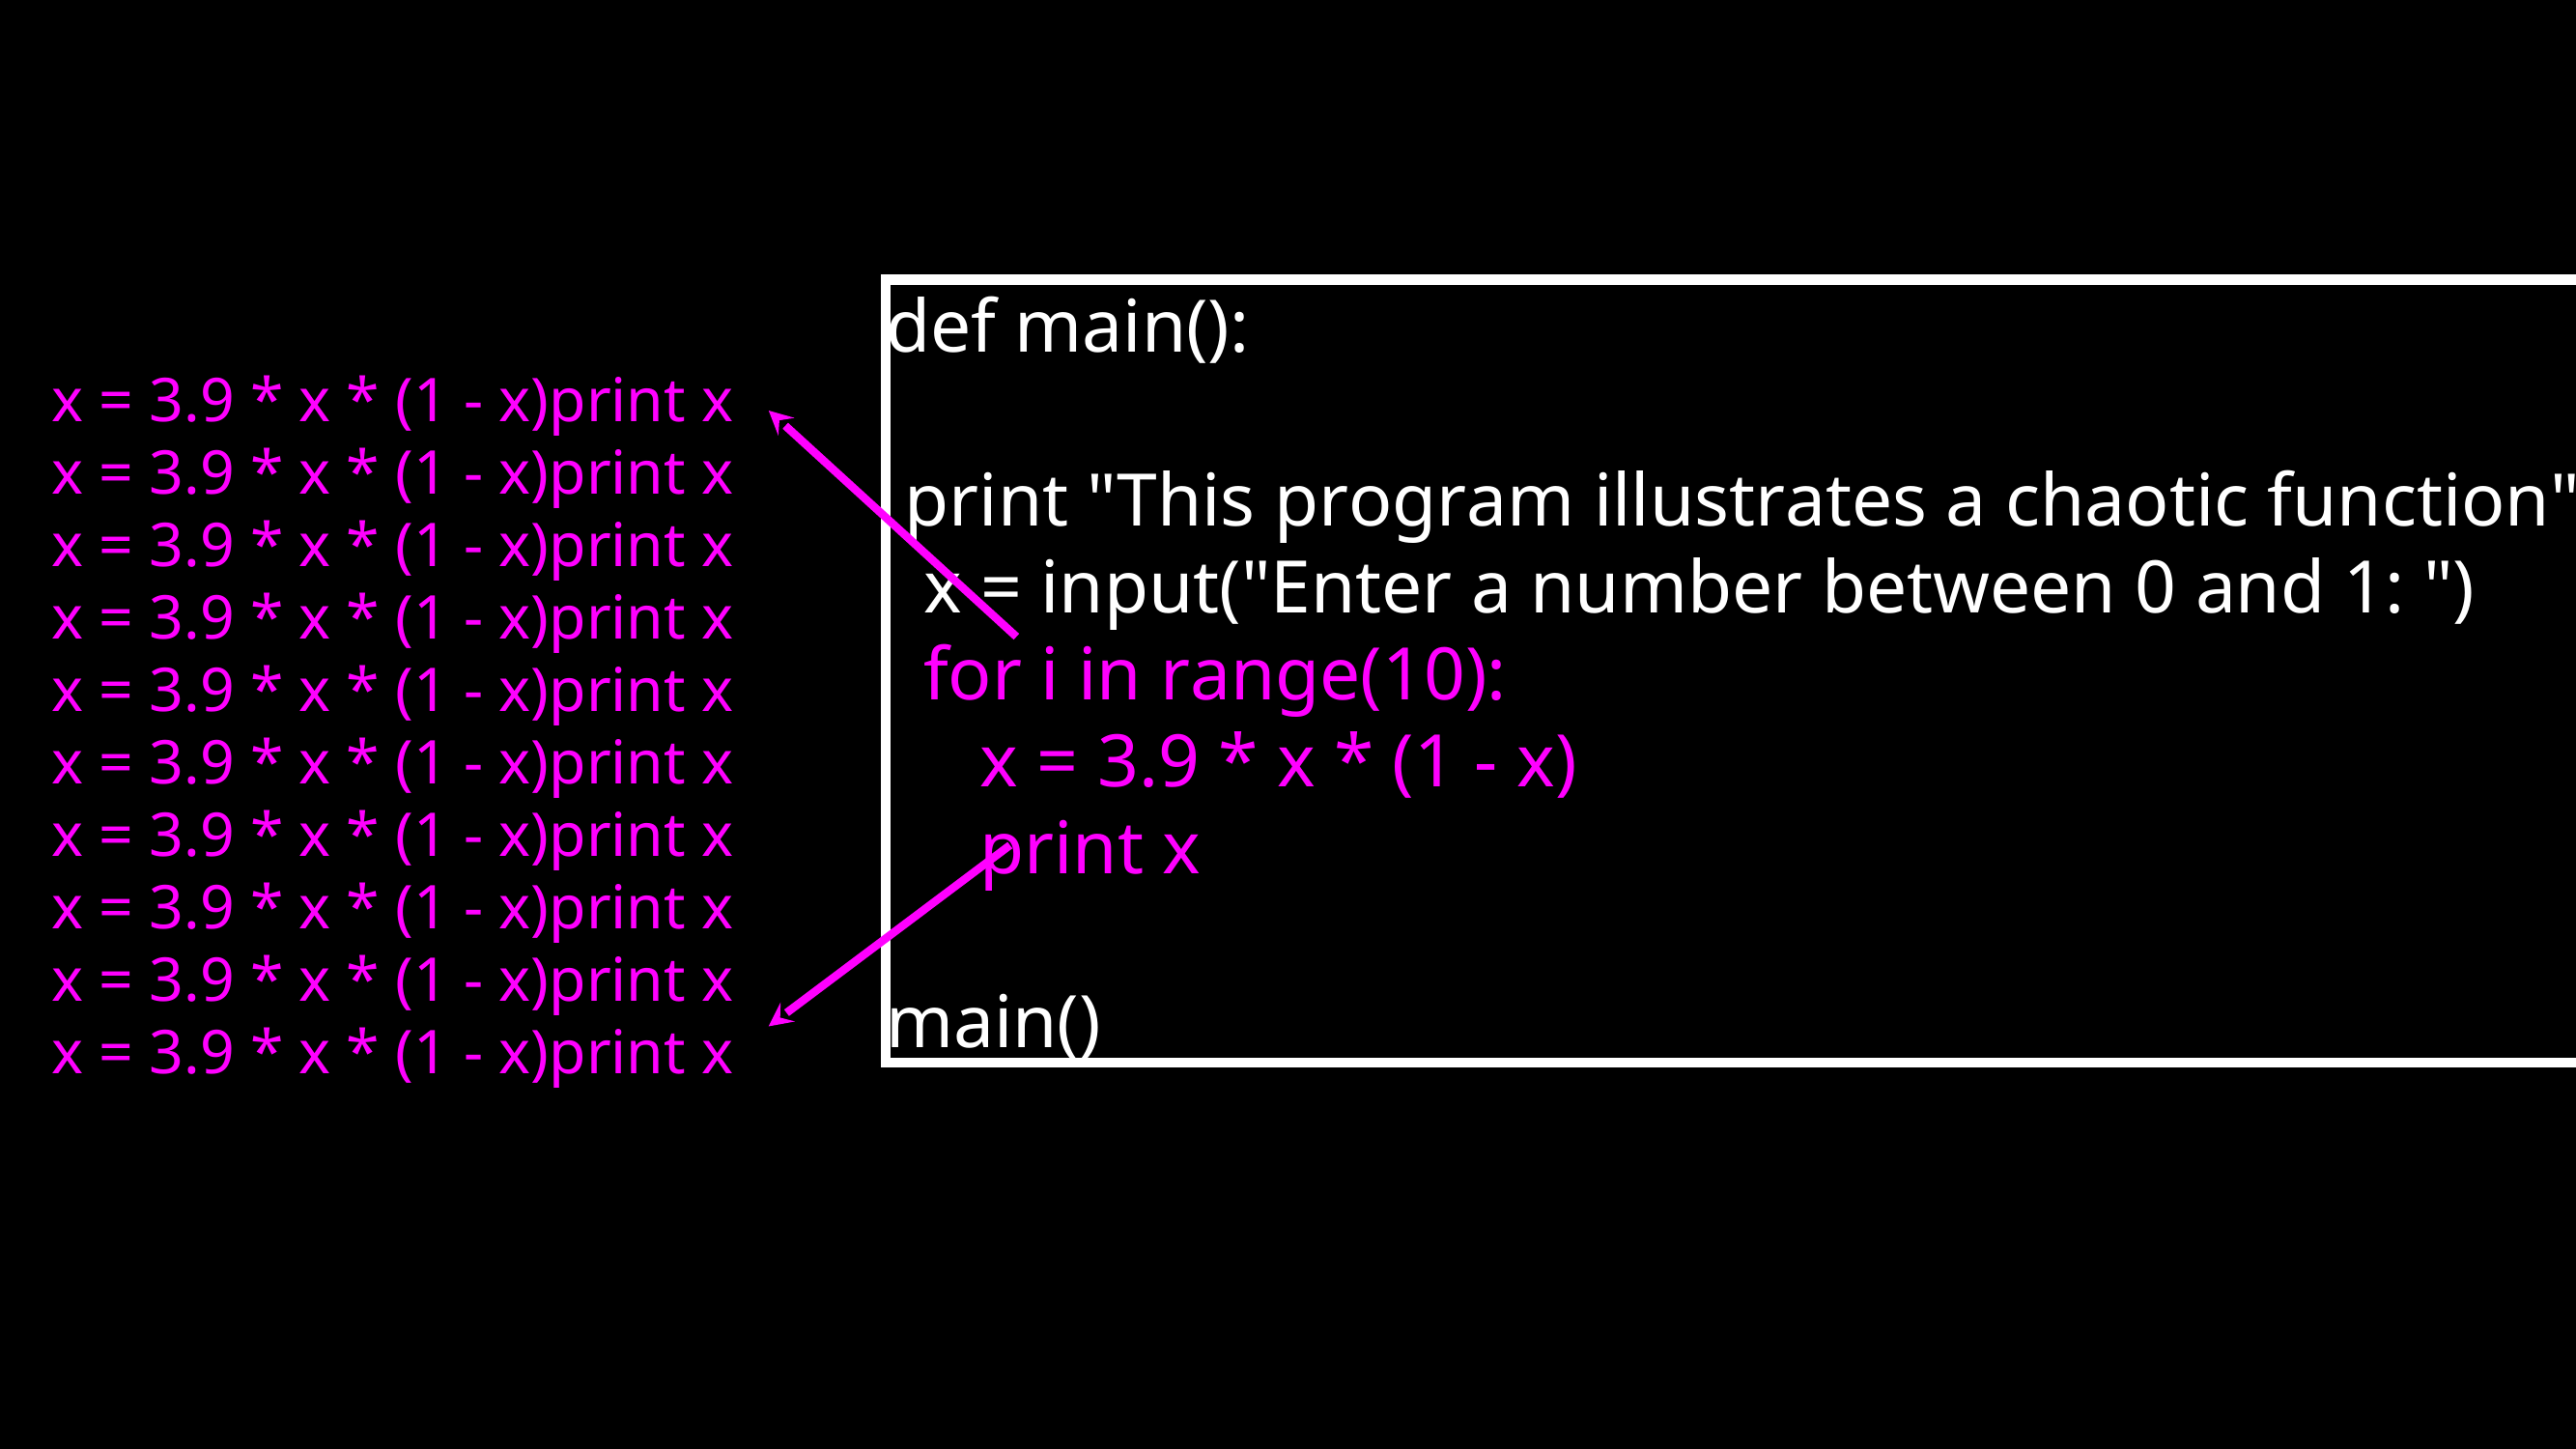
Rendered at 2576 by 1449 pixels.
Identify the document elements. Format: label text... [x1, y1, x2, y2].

text_box x = 3.9 * x * (1 - x)print x x = 3.9 * x * (1 - x)print x x = 3.9 * x * (1 - x)print x x = 3.9 * x * (1 - x)print x x = 3.9 * x * (1 - x)print x x = 3.9 * x * (1 - x)print x x = 3.9 * x * (1 - x)print x x = 3.9 * x * (1 - x)print x x = 3.9 * x * (1 - x)print x x = 3.9 * x * (1 - x)print x [51, 361, 735, 1086]
text_box def main(): print "This program illustrates a chaotic function" x = input("Enter a number between 0 and 1: ") for i in range(10): x = 3.9 * x * (1 - x) print x main() [886, 279, 2576, 1063]
